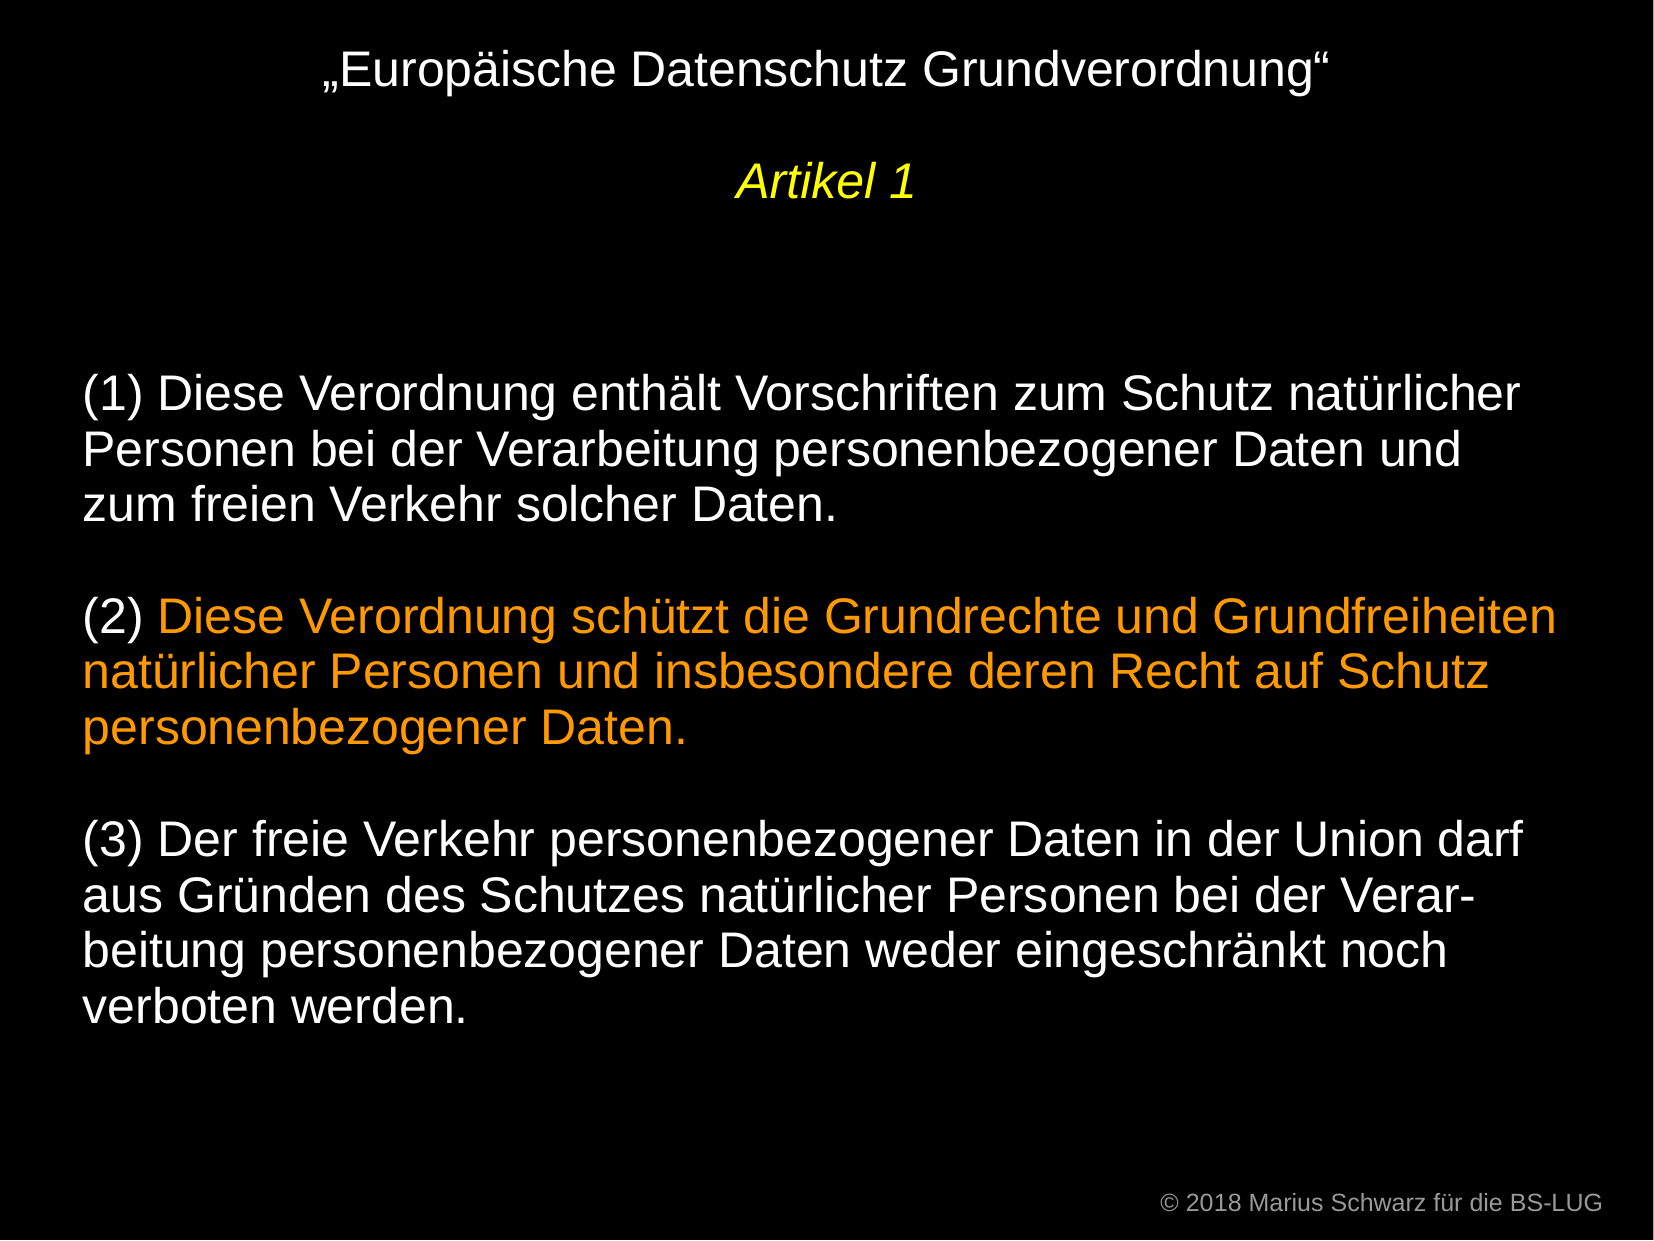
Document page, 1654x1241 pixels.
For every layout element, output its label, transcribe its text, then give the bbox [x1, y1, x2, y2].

text_box © 2018 Marius Schwarz für die BS-LUG [1145, 1181, 1630, 1224]
text_box (1) Diese Verordnung enthält Vorschriften zum Schutz natürlicher Personen bei der Verarbeitung personenbezogener Daten und zum freien Verkehr solcher Daten. (2) Diese Verordnung schützt die Grundrechte und Grundfreiheiten natürlicher Personen und insbesondere deren Recht auf Schutz personenbezogener Daten. (3) Der freie Verkehr personenbezogener Daten in der Union darf aus Gründen des Schutzes natürlicher Personen bei der Verar-beitung personenbezogener Daten weder eingeschränkt noch verboten werden. [82, 290, 1571, 1109]
title „Europäische Datenschutz Grundverordnung“ Artikel 1 [82, 41, 1571, 209]
